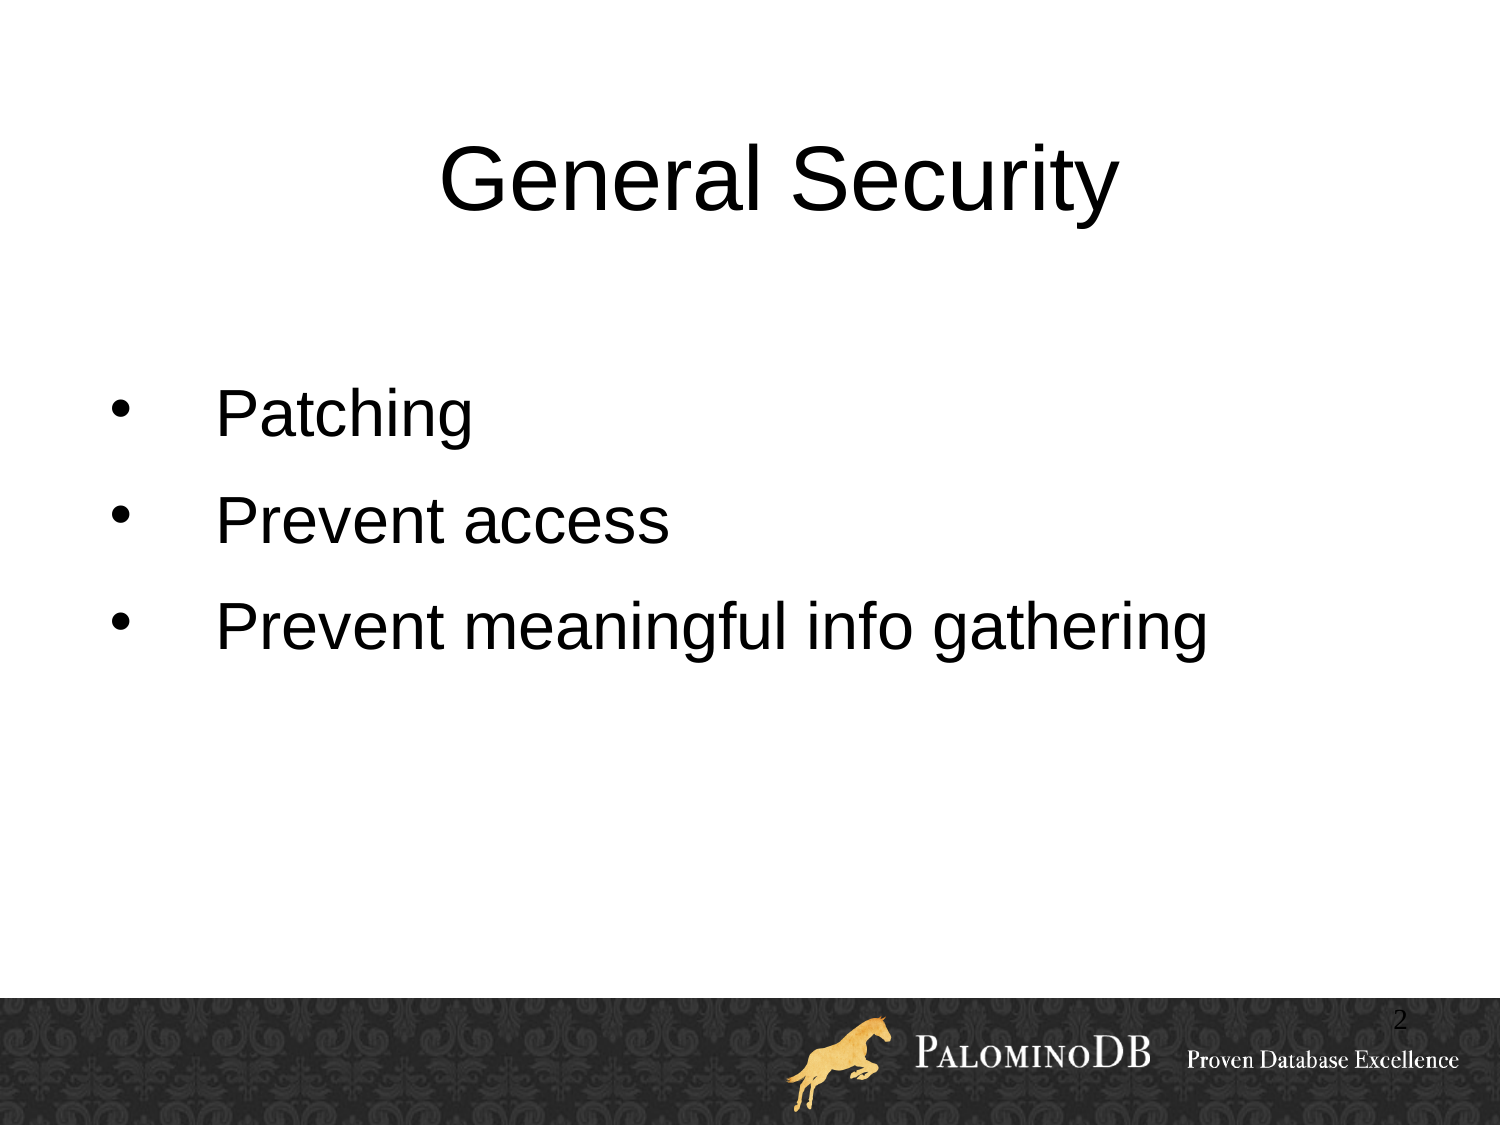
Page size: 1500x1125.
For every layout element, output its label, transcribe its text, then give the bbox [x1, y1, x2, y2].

title General Security [139, 82, 1421, 263]
list Patching Prevent access Prevent meaningful info gathering [74, 263, 1425, 1006]
picture [0, 998, 1500, 1125]
